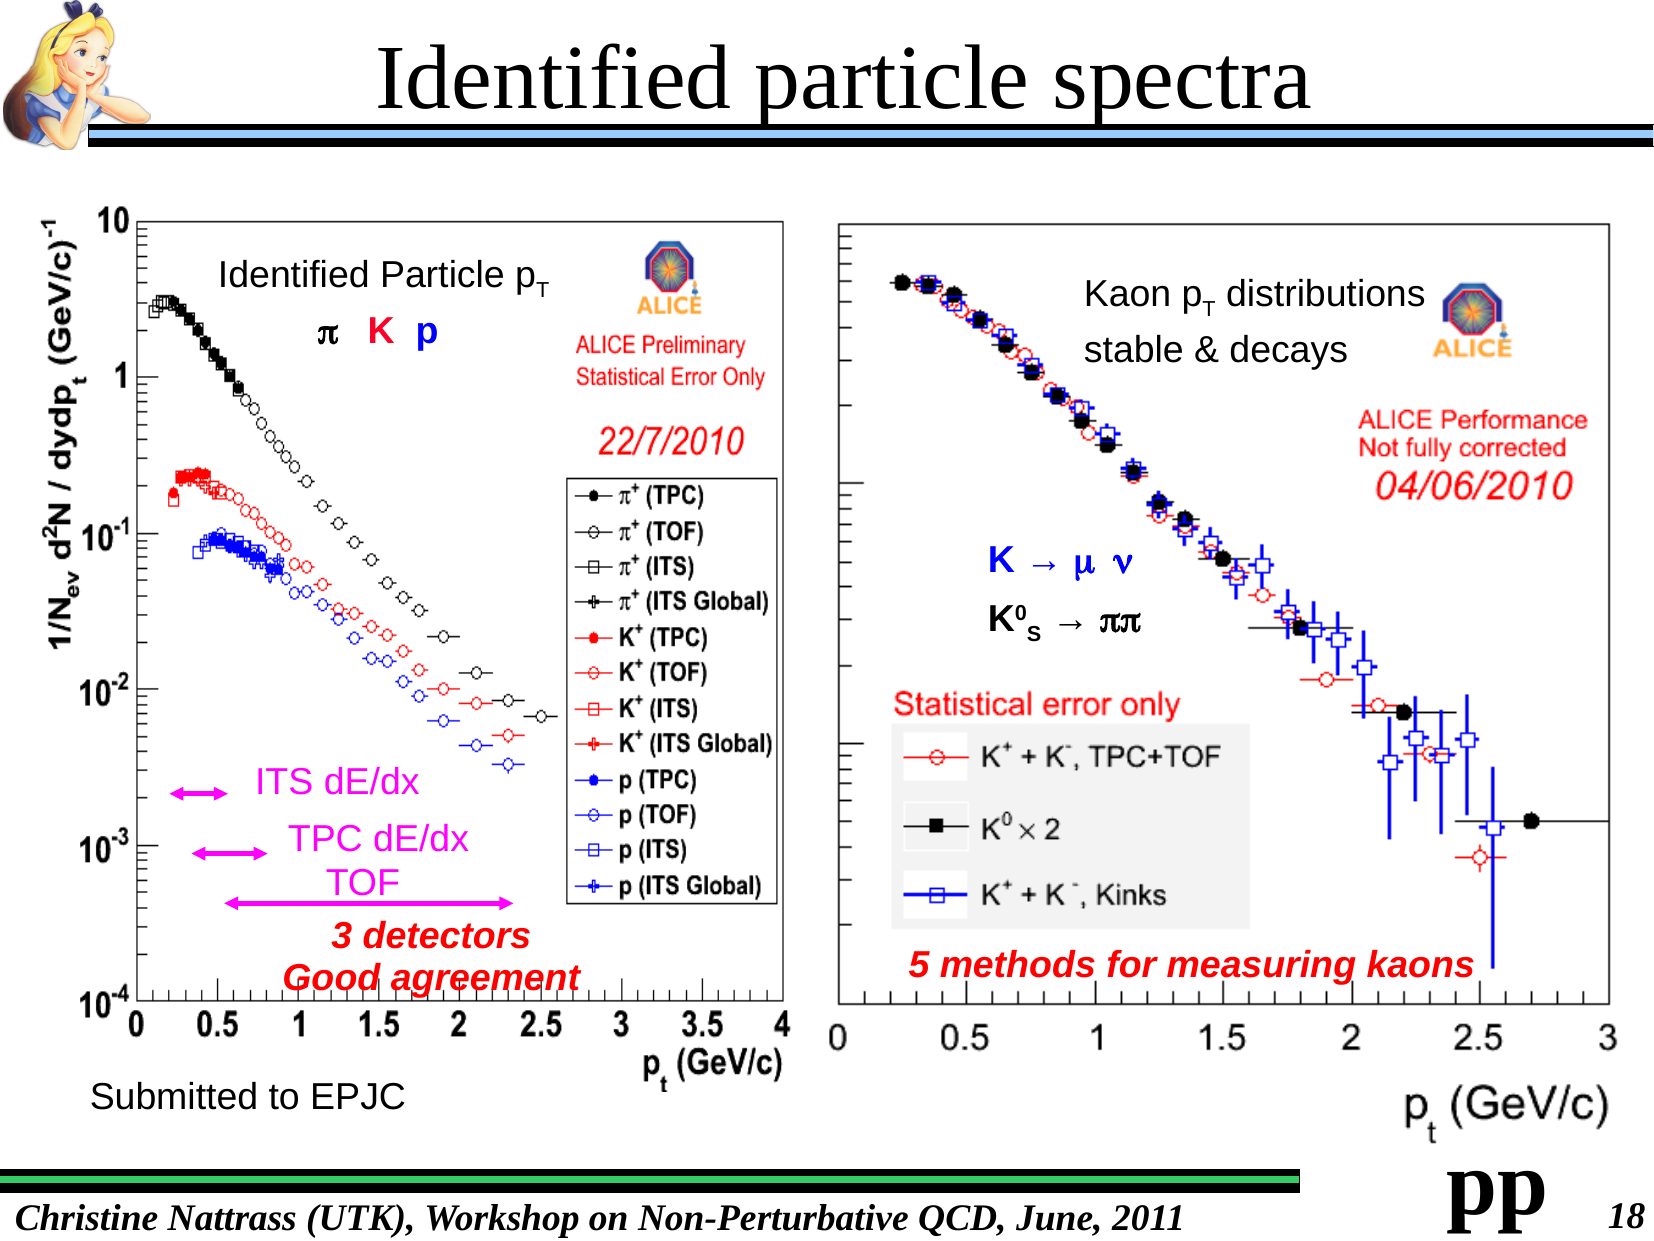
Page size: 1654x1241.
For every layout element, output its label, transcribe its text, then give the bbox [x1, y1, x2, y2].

title Identified particle spectra [100, 15, 1589, 139]
text_box Kaon pT distributions stable & decays [1068, 262, 1442, 379]
text_box K →  K0S →  [972, 532, 1157, 649]
picture [18, 191, 796, 1092]
text_box 5 methods for measuring kaons [868, 936, 1516, 994]
text_box ITS dE/dx [239, 754, 446, 811]
text_box TOF [310, 856, 416, 907]
text_box Submitted to EPJC [74, 1068, 450, 1126]
picture [3, 0, 151, 150]
text_box pp [1338, 1125, 1564, 1241]
text_box 3 detectors Good agreement [149, 907, 713, 1006]
text_box TPC dE/dx [272, 811, 495, 868]
picture [824, 206, 1626, 1152]
text_box Identified Particle pT  K p [202, 243, 565, 360]
